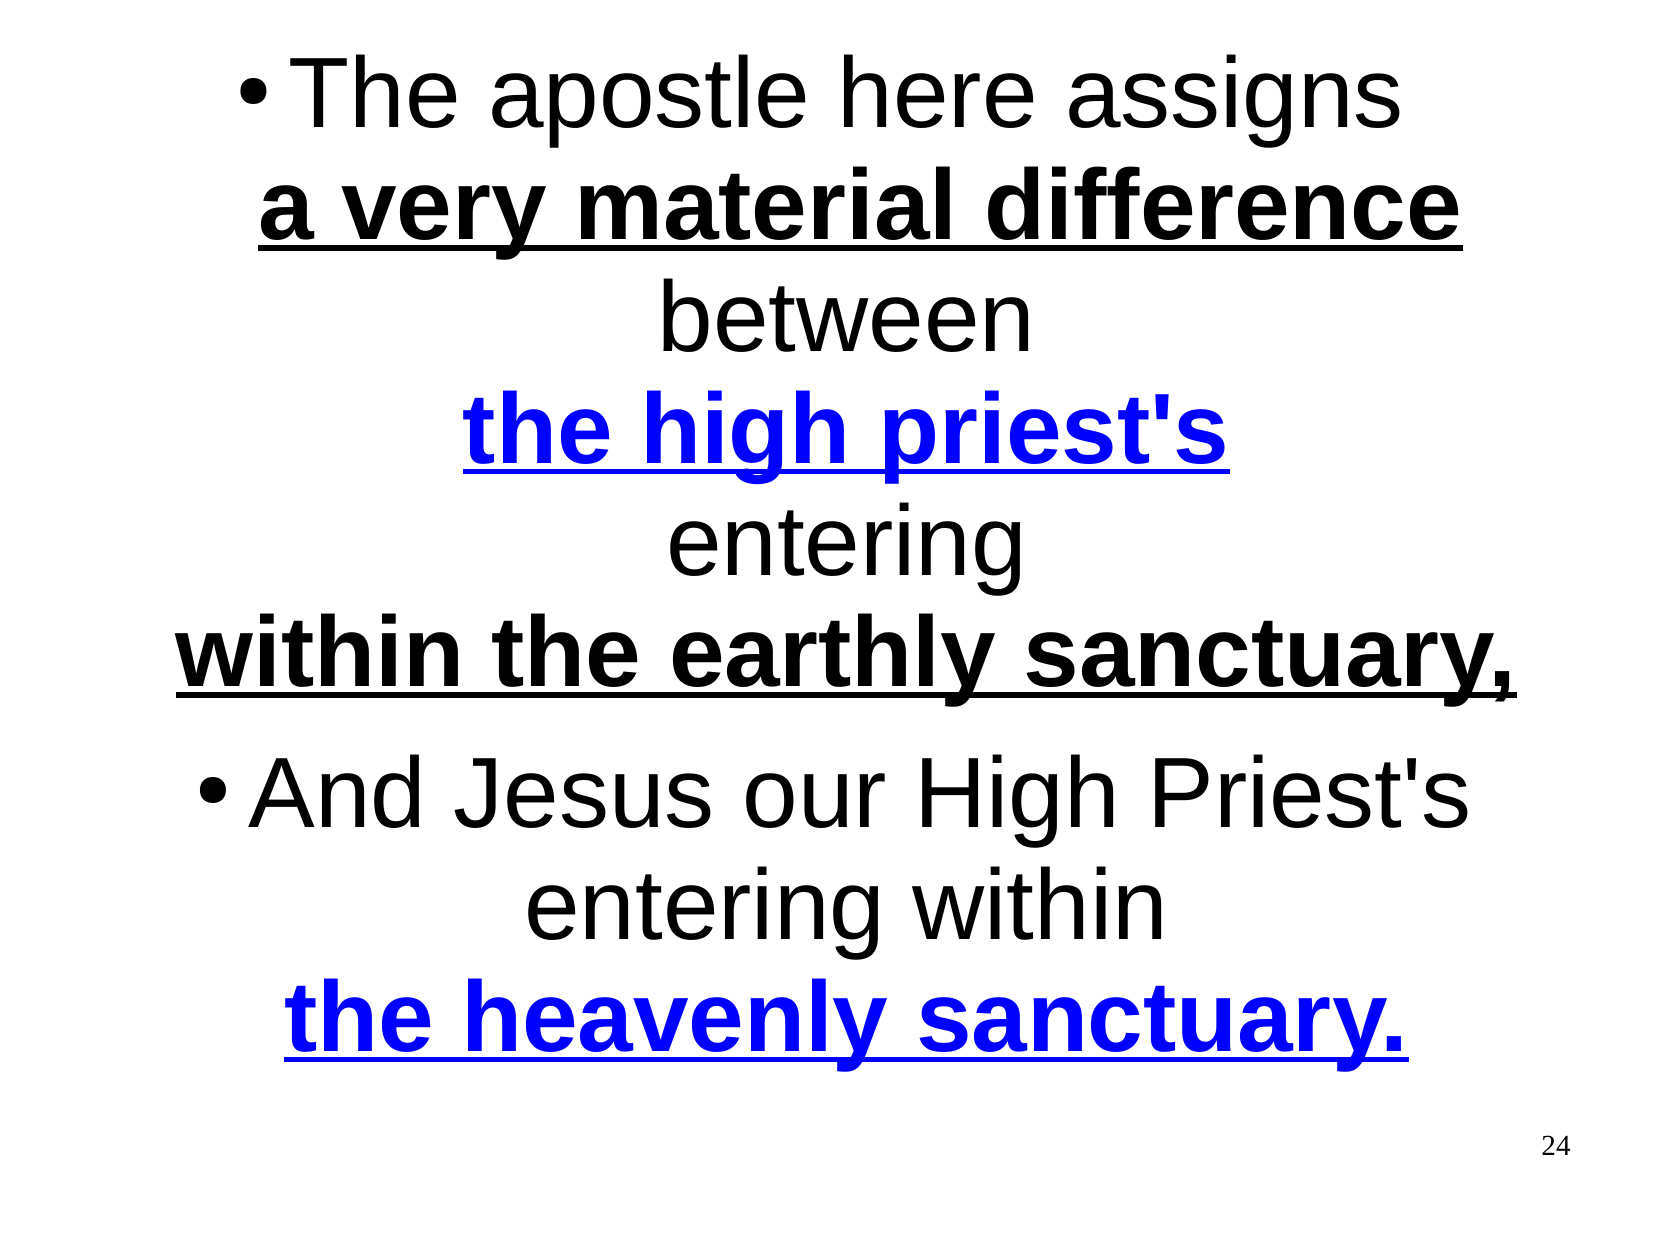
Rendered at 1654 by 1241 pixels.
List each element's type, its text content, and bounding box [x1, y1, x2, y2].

list The apostle here assigns a very material difference between the high priest's entering within the earthly sanctuary, And Jesus our High Priest's entering within the heavenly sanctuary. [37, 37, 1613, 1238]
